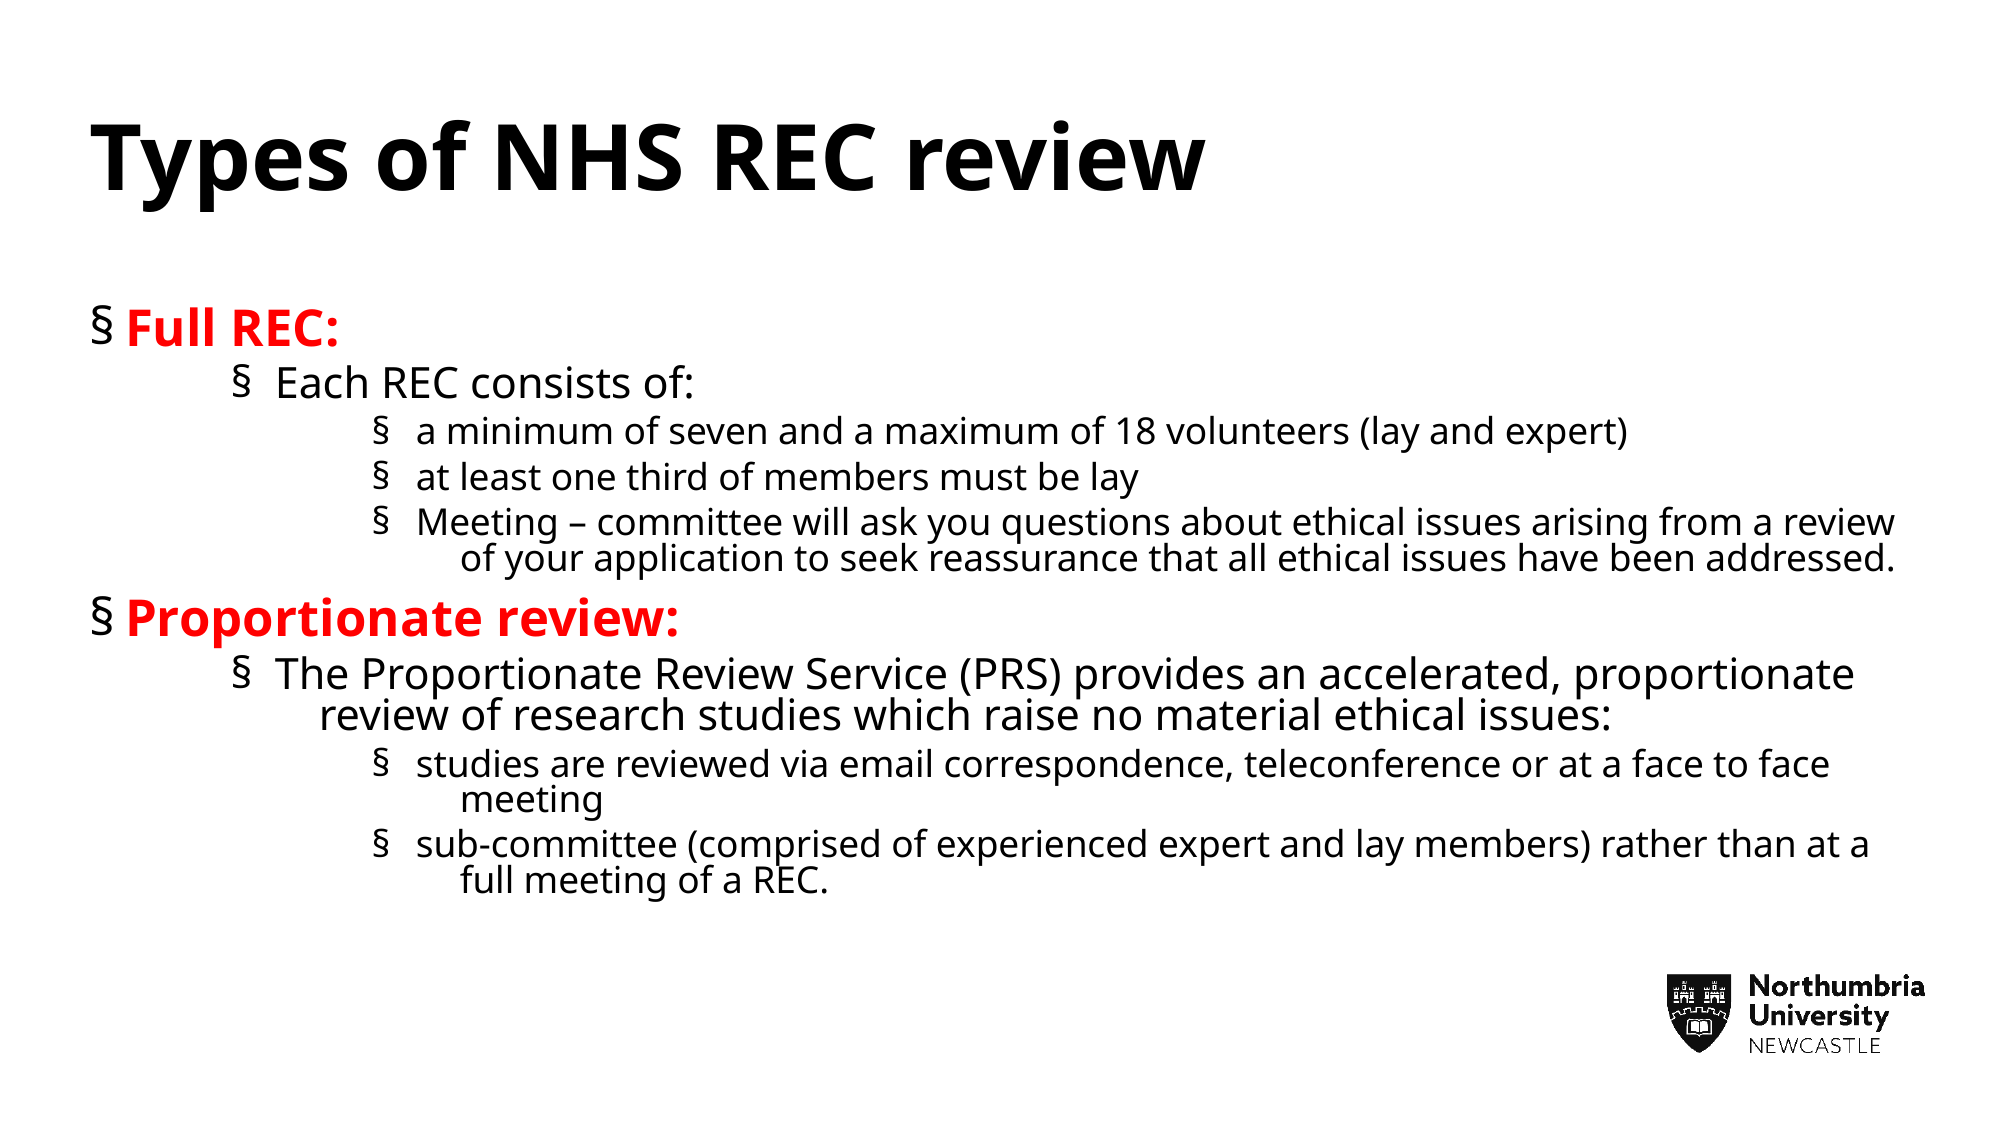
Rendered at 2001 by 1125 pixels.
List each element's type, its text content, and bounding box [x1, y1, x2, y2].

list Full REC: Each REC consists of: a minimum of seven and a maximum of 18 volunteers (lay and expert) at least one third of members must be lay Meeting – committee will ask you questions about ethical issues arising from a review of your application to seek reassurance that all ethical issues have been addressed. Proportionate review: The Proportionate Review Service (PRS) provides an accelerated, proportionate review of research studies which raise no material ethical issues: studies are reviewed via email correspondence, teleconference or at a face to face meeting sub-committee (comprised of experienced expert and lay members) rather than at a full meeting of a REC. [74, 299, 1923, 948]
title Types of NHS REC review [74, 67, 1925, 255]
